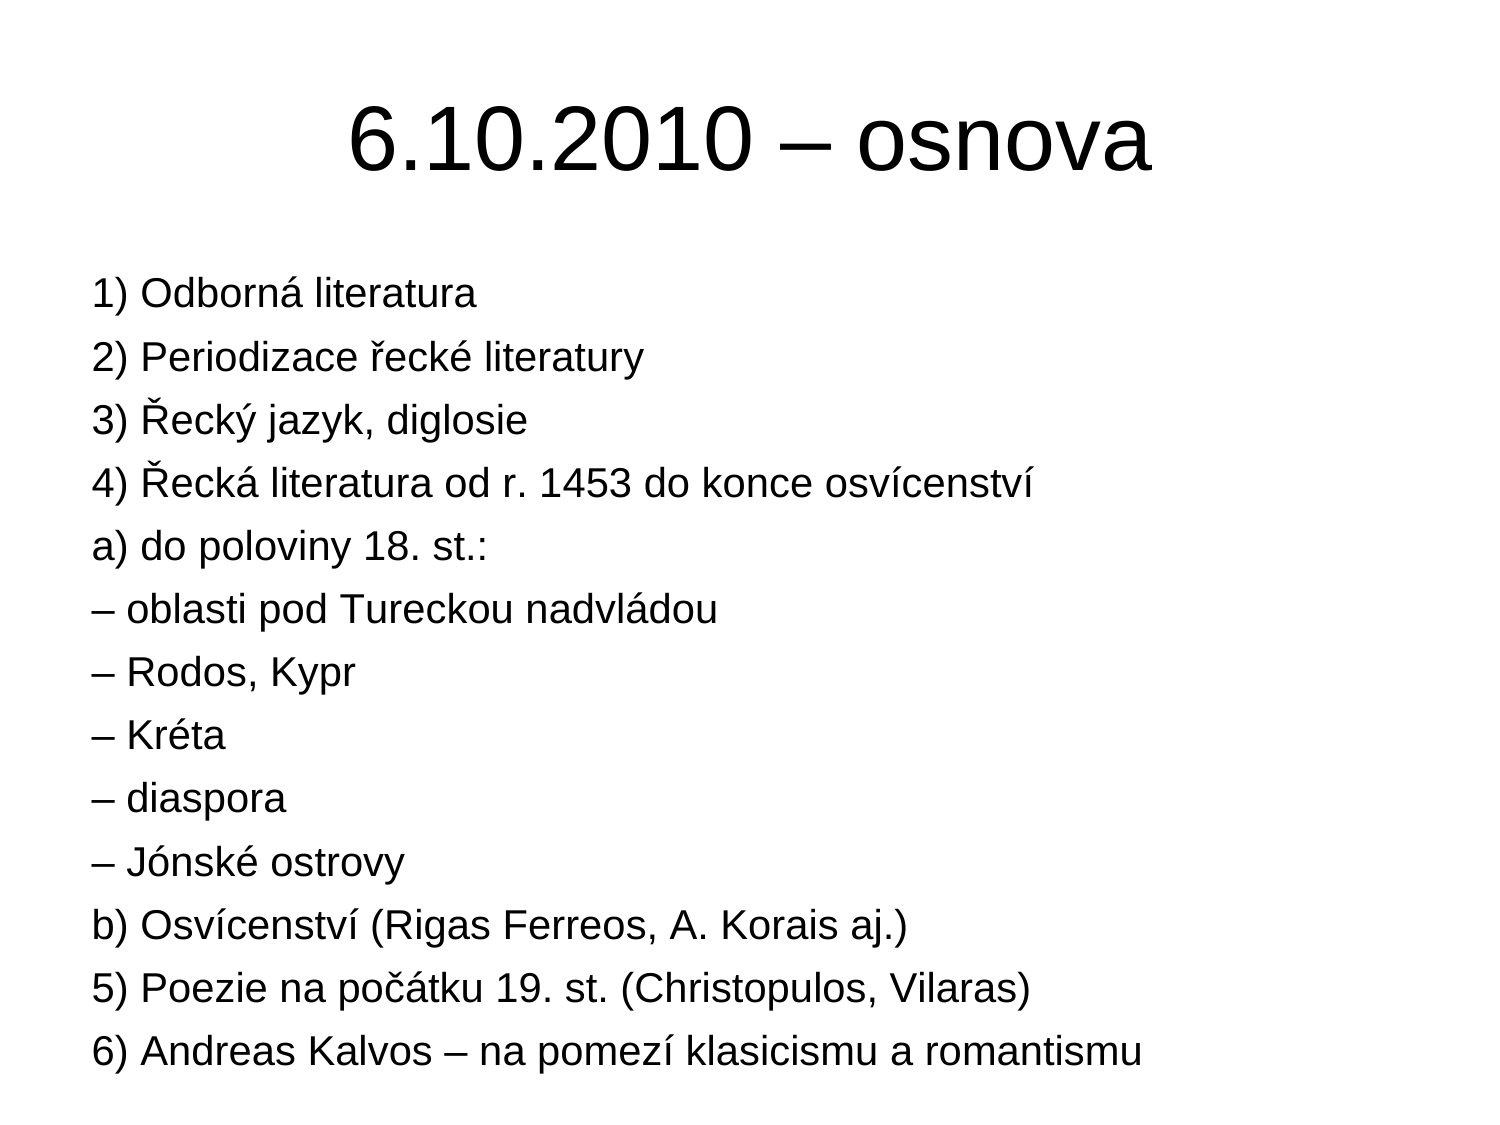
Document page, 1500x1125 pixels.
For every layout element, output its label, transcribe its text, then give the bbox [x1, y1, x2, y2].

list 1) Odborná literatura 2) Periodizace řecké literatury 3) Řecký jazyk, diglosie 4) Řecká literatura od r. 1453 do konce osvícenství a) do poloviny 18. st.: – oblasti pod Tureckou nadvládou – Rodos, Kypr – Kréta – diaspora – Jónské ostrovy b) Osvícenství (Rigas Ferreos, A. Korais aj.) 5) Poezie na počátku 19. st. (Christopulos, Vilaras) 6) Andreas Kalvos – na pomezí klasicismu a romantismu [76, 262, 1427, 1125]
title 6.10.2010 – osnova [75, 45, 1426, 233]
